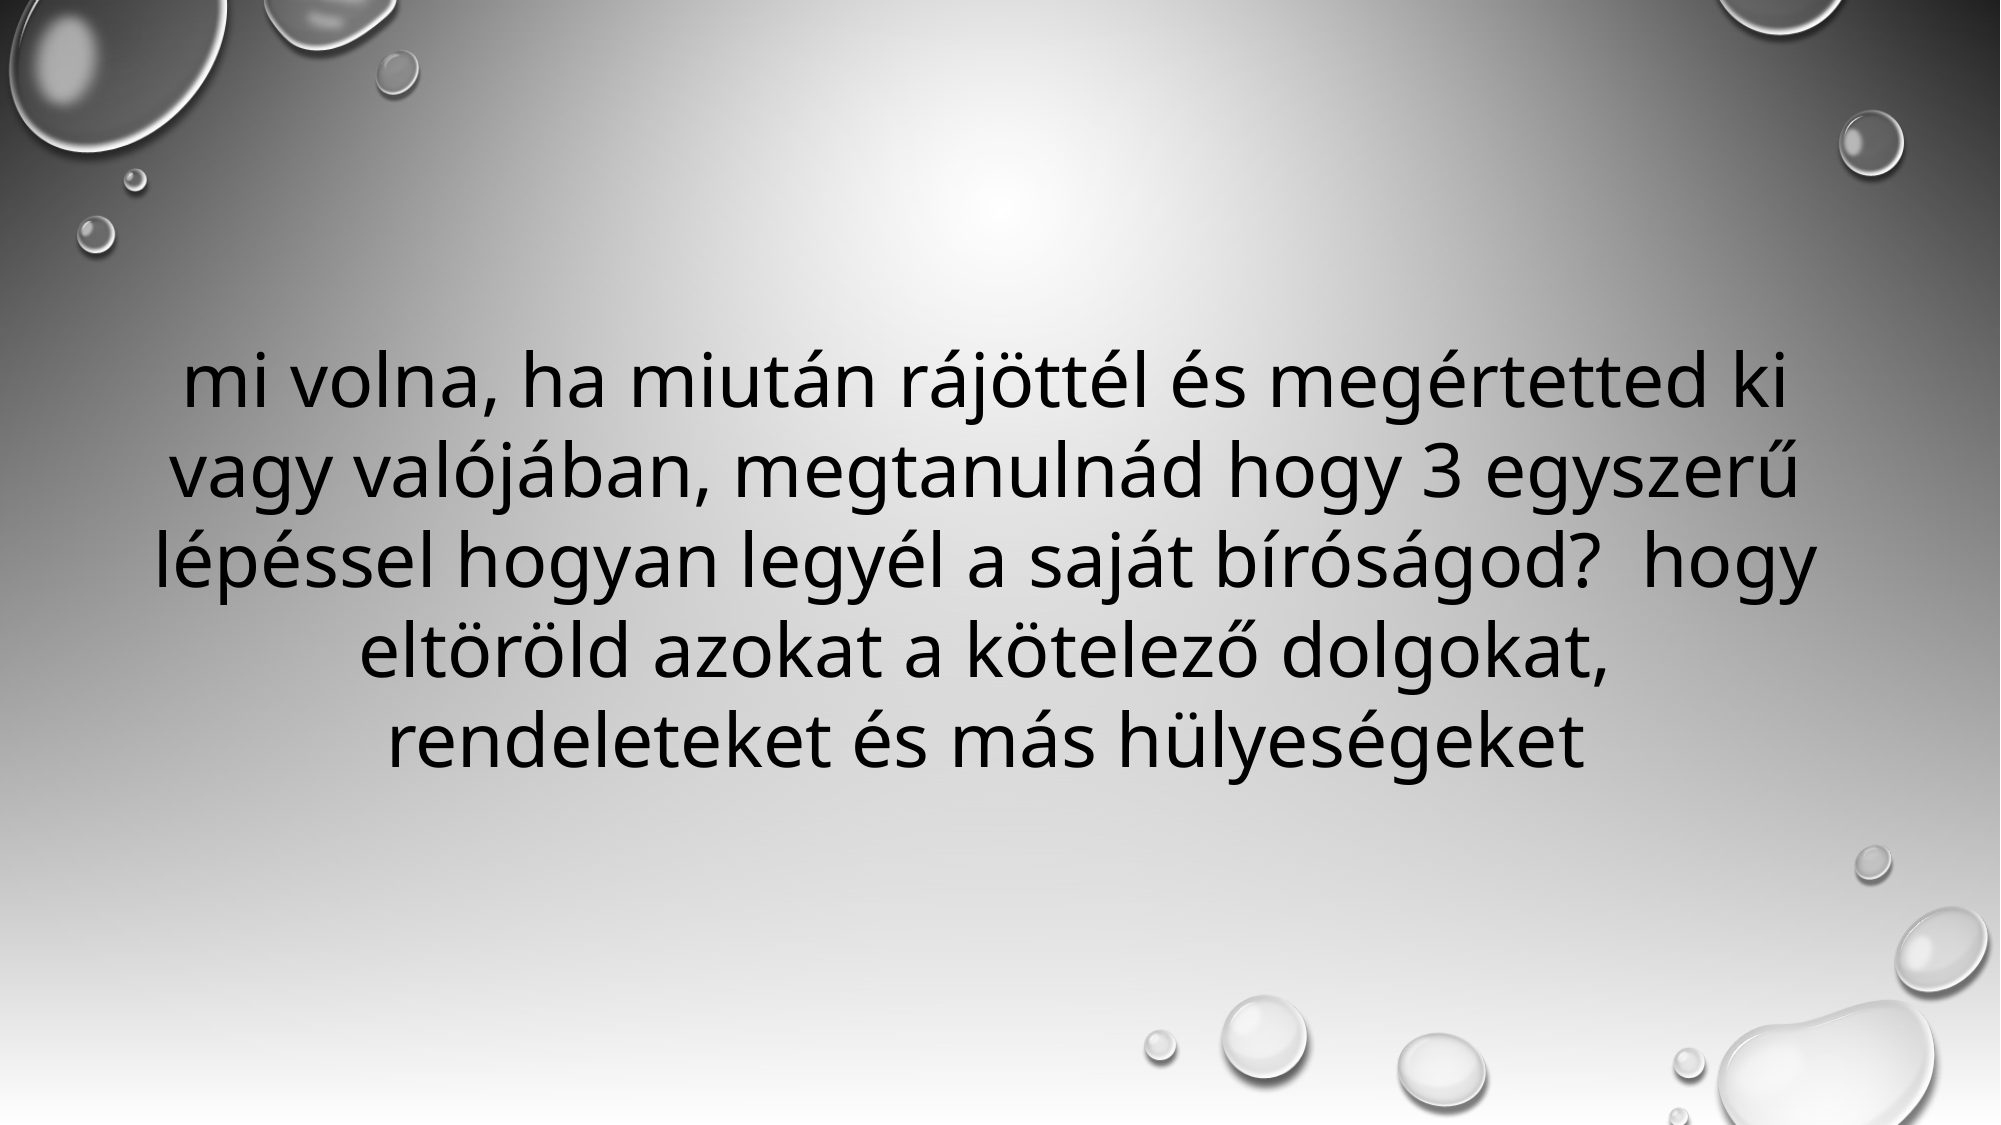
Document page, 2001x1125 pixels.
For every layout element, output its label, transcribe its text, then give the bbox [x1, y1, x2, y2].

text_box mi volna, ha miután rájöttél és megértetted ki vagy valójában, megtanulnád hogy 3 egyszerű lépéssel hogyan legyél a saját bíróságod? hogy eltöröld azokat a kötelező dolgokat, rendeleteket és más hülyeségeket [126, 324, 1846, 790]
picture [0, 0, 2000, 1125]
